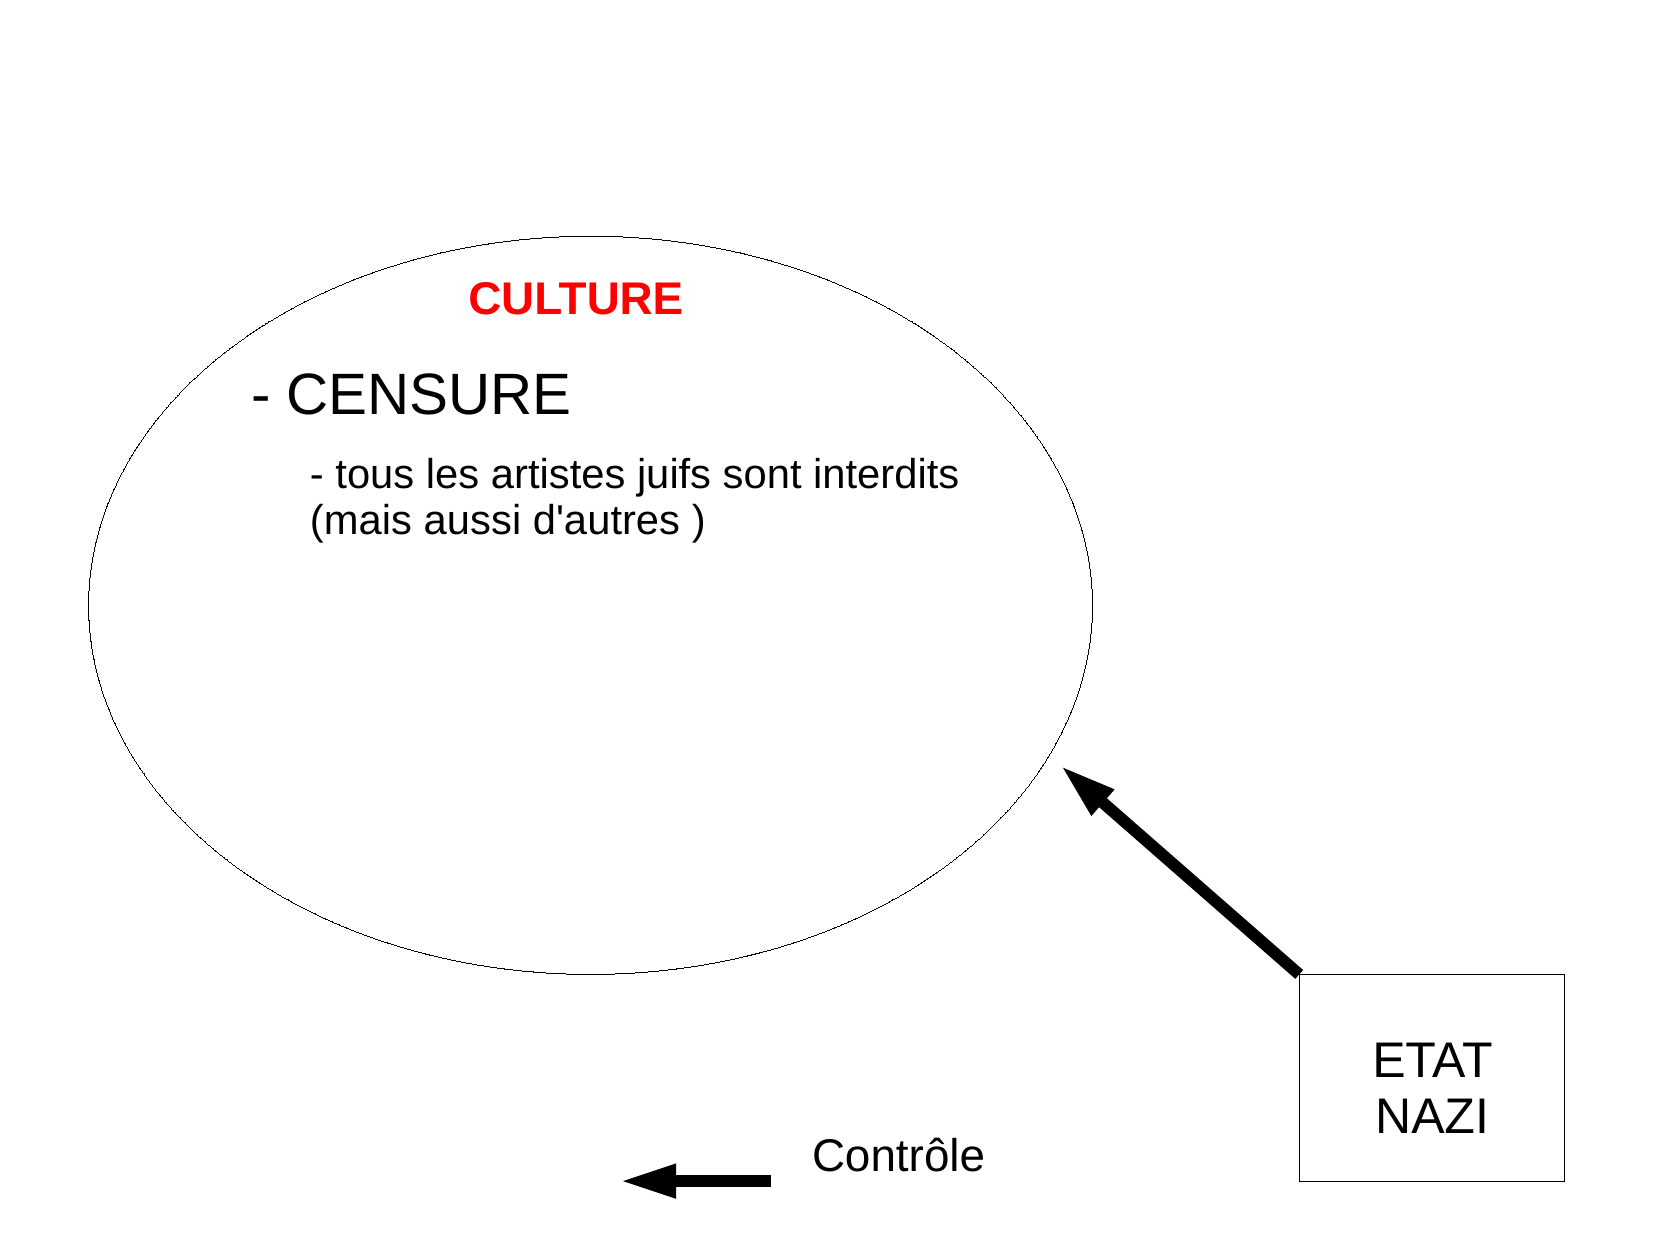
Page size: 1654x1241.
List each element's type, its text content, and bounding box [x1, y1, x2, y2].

text_box - CENSURE [236, 354, 1034, 434]
text_box ETAT NAZI [1299, 1025, 1565, 1152]
text_box CULTURE [265, 265, 886, 333]
text_box Contrôle [797, 1122, 1123, 1188]
text_box - tous les artistes juifs sont interdits (mais aussi d'autres ) [295, 443, 1123, 552]
